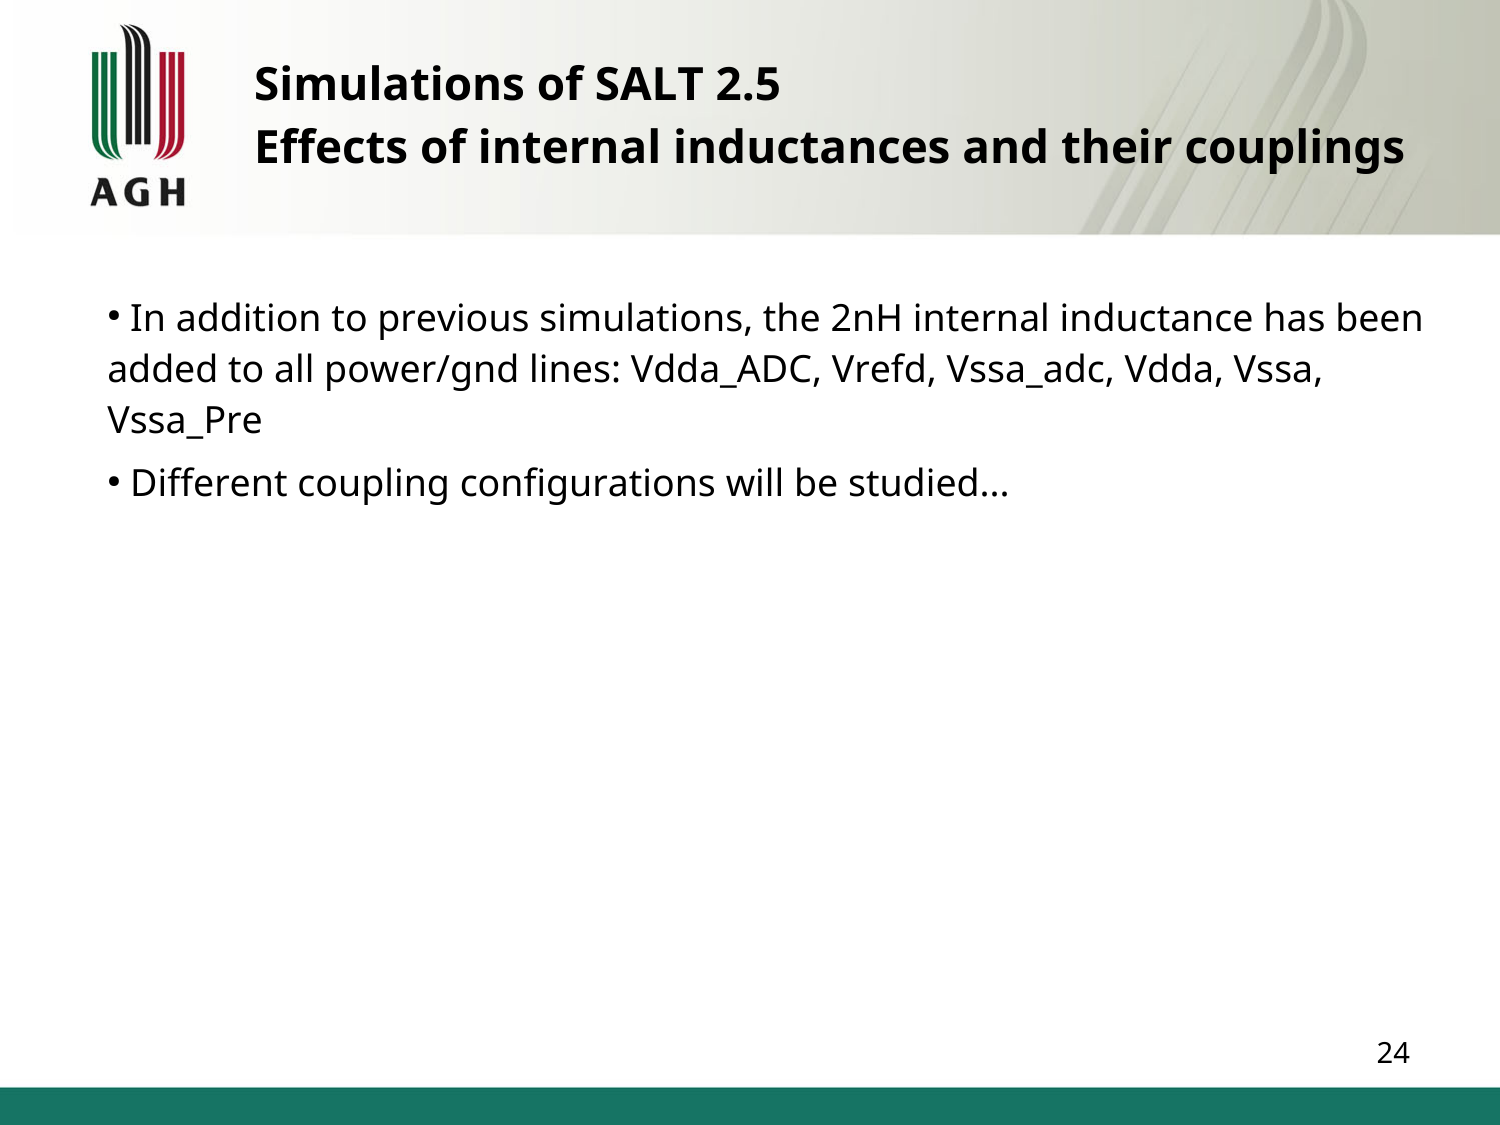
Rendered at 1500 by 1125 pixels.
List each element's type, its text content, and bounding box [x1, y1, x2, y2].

list In addition to previous simulations, the 2nH internal inductance has been added to all power/gnd lines: Vdda_ADC, Vrefd, Vssa_adc, Vdda, Vssa, Vssa_Pre Different coupling configurations will be studied... [47, 227, 1489, 1075]
title Simulations of SALT 2.5 Effects of internal inductances and their couplings [254, 34, 1426, 194]
picture [0, 0, 1500, 1125]
